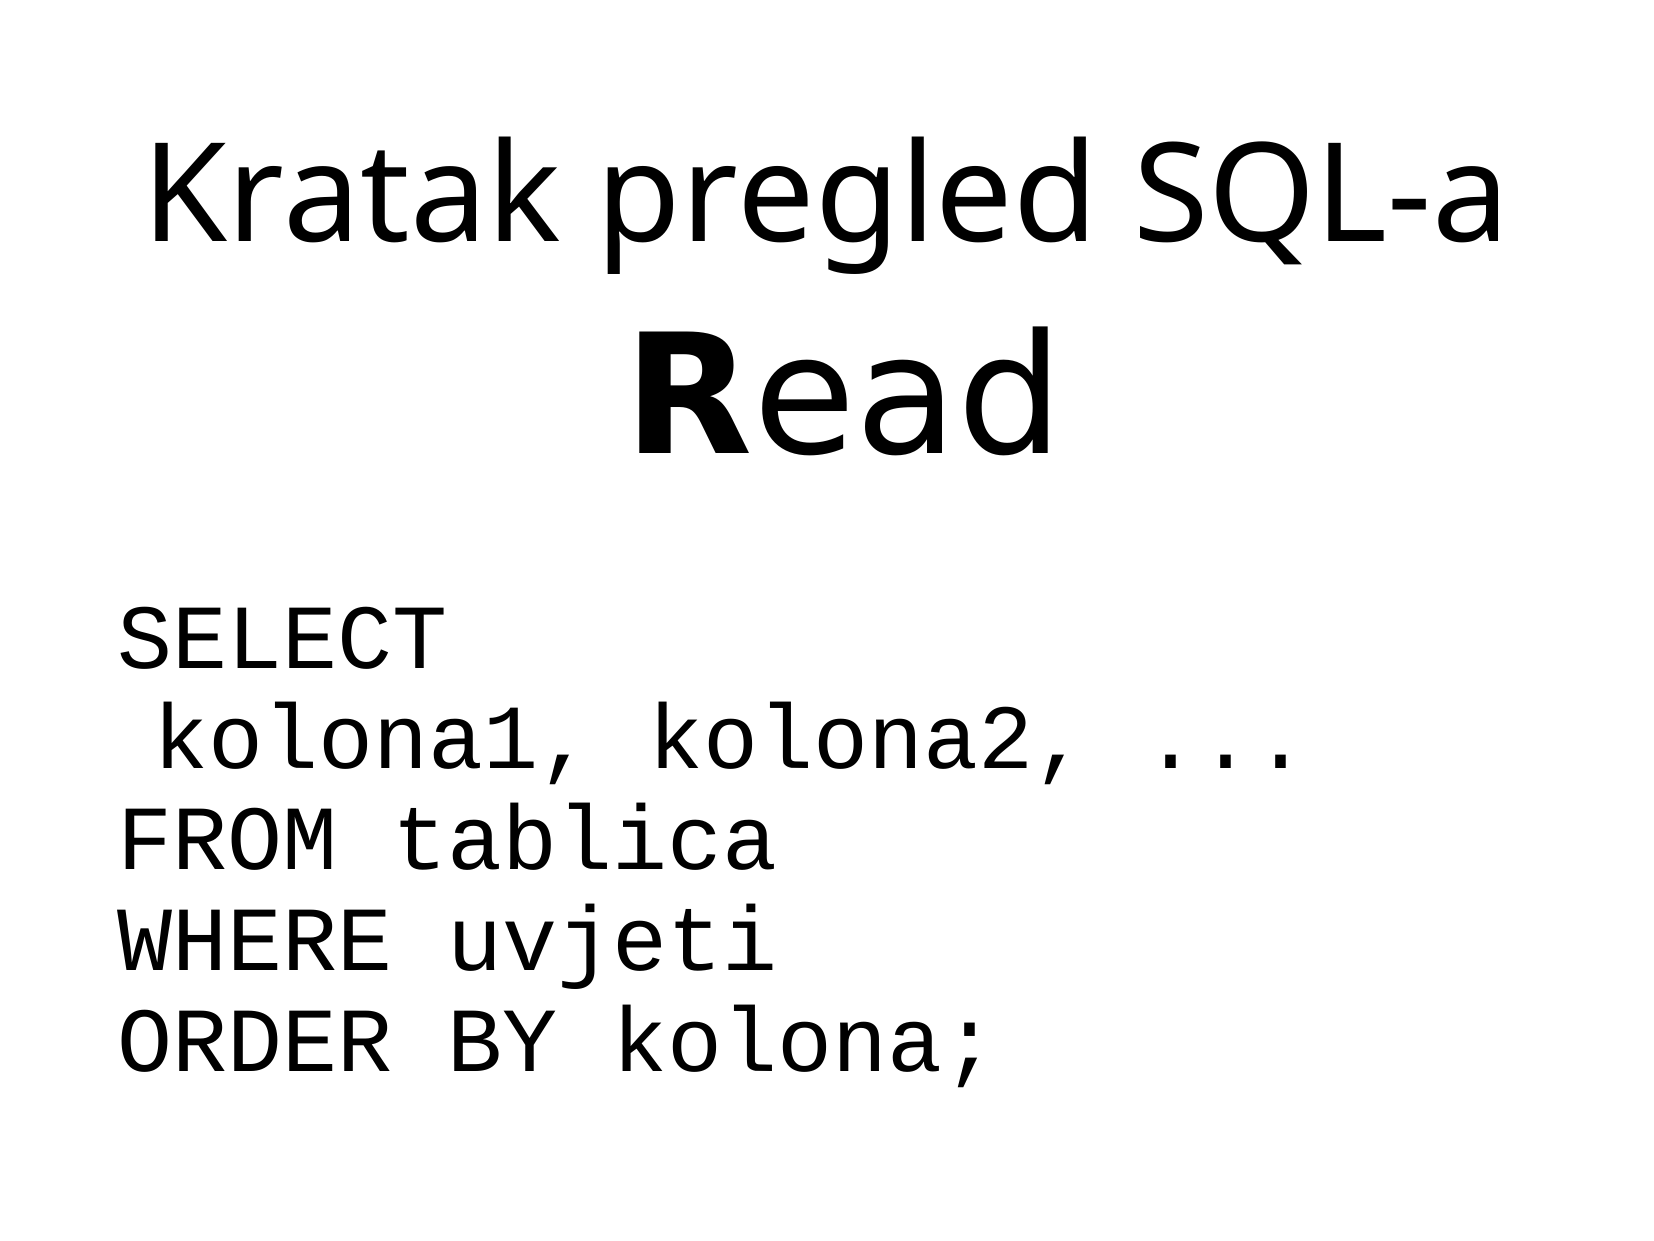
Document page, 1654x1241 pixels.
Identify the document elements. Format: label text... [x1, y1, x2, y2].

title Kratak pregled SQL-a [82, 0, 1571, 297]
subtitle Read SELECT kolona1, kolona2, ... FROM tablica WHERE uvjeti ORDER BY kolona; [82, 297, 1571, 1102]
